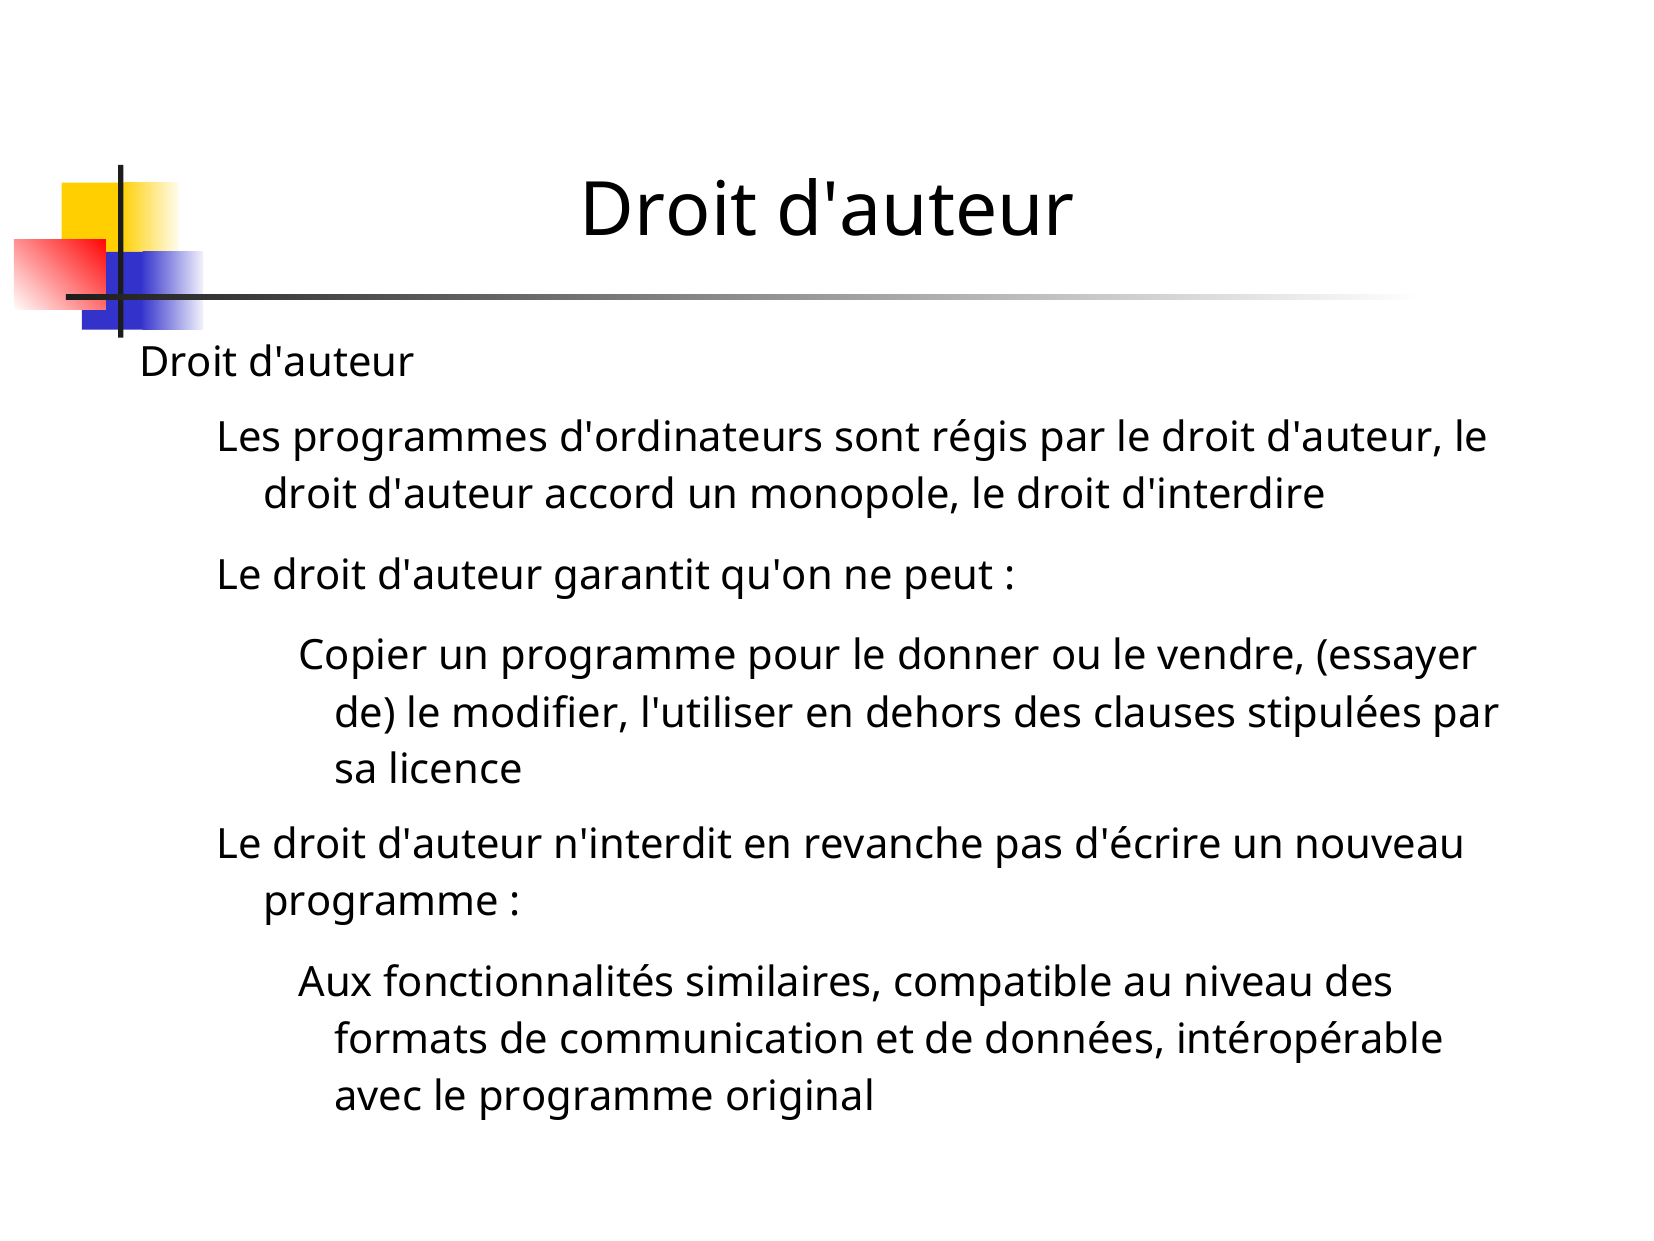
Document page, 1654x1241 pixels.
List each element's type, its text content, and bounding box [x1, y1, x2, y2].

list Droit d'auteur Les programmes d'ordinateurs sont régis par le droit d'auteur, le droit d'auteur accord un monopole, le droit d'interdire Le droit d'auteur garantit qu'on ne peut : Copier un programme pour le donner ou le vendre, (essayer de) le modifier, l'utiliser en dehors des clauses stipulées par sa licence Le droit d'auteur n'interdit en revanche pas d'écrire un nouveau programme : Aux fonctionnalités similaires, compatible au niveau des formats de communication et de données, intéropérable avec le programme original [121, 331, 1534, 1241]
title Droit d'auteur [121, 102, 1534, 311]
